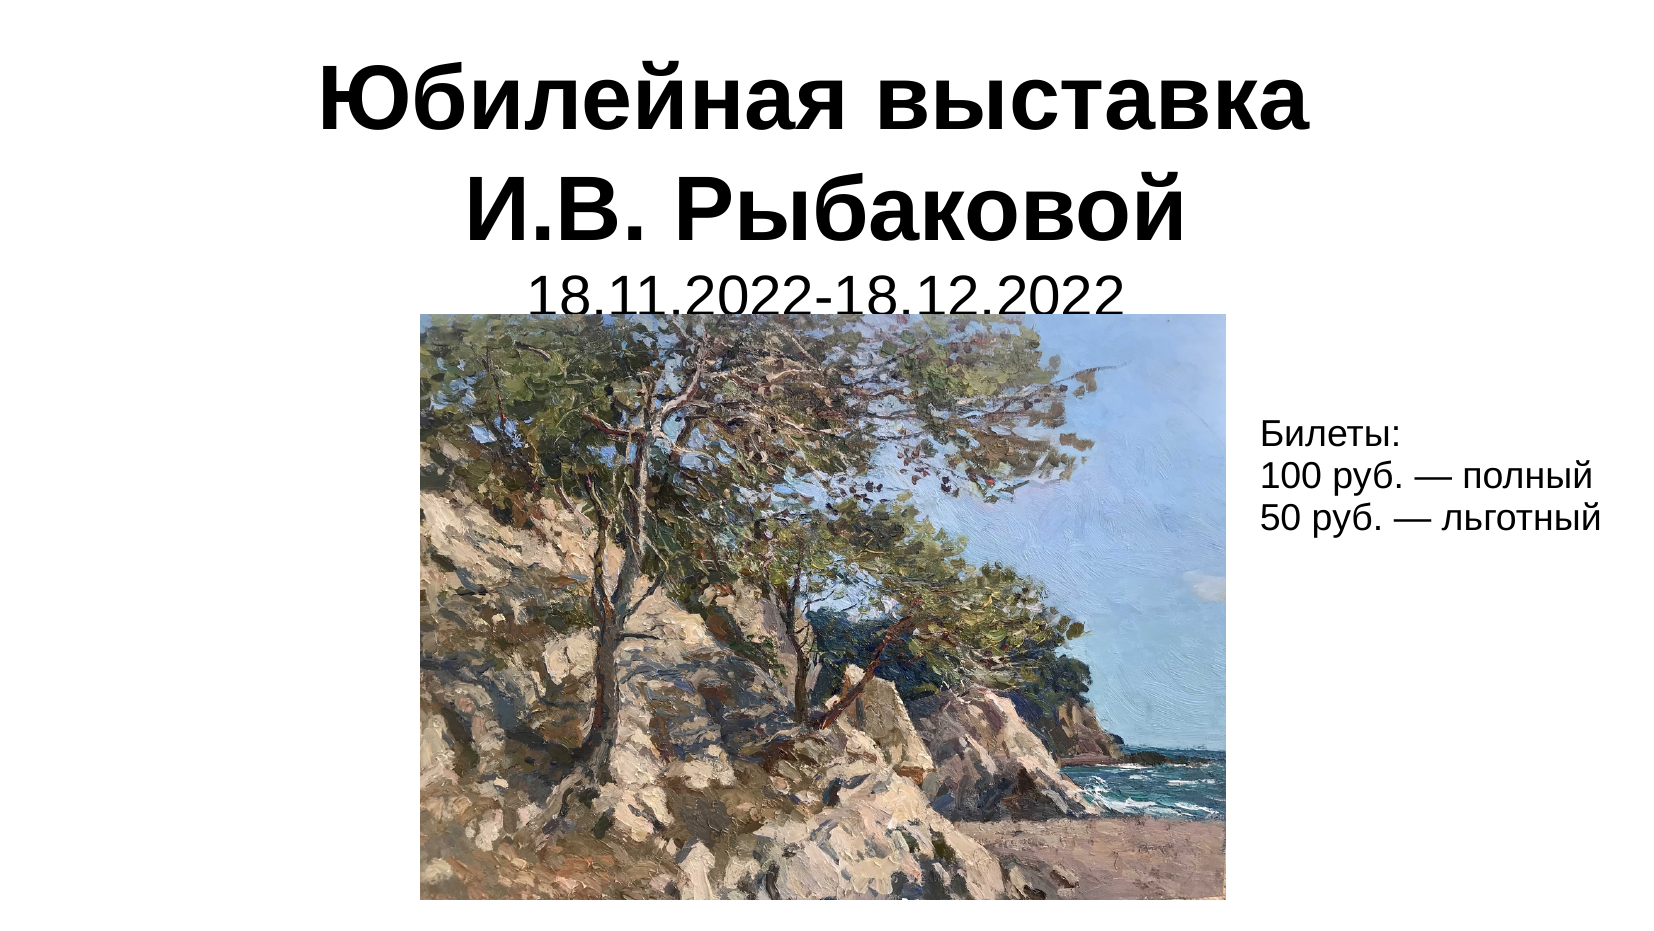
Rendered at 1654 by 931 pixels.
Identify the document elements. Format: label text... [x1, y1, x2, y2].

picture [420, 314, 1226, 901]
title Юбилейная выставка И.В. Рыбаковой 18.11.2022-18.12.2022 [82, 0, 1571, 302]
text_box Билеты: 100 руб. — полный 50 руб. — льготный [1245, 405, 1618, 546]
